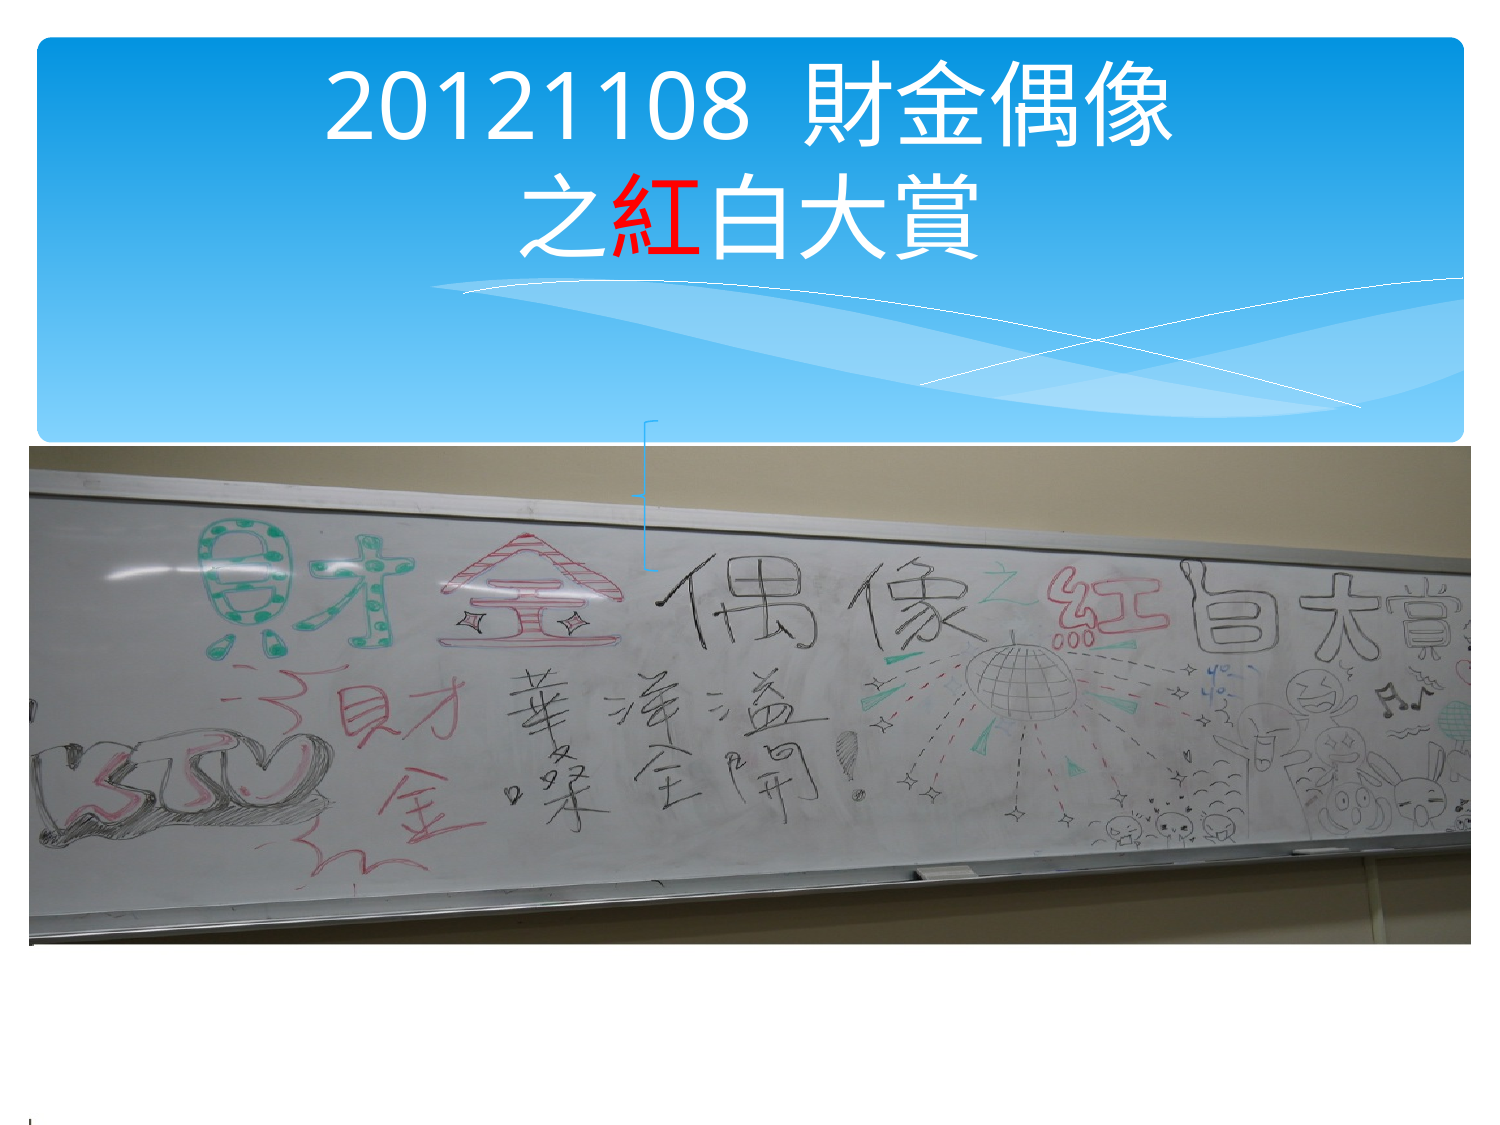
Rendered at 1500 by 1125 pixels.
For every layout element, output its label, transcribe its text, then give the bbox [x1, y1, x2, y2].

picture [29, 446, 1471, 1125]
title 20121108 財金偶像 之紅白大賞 [75, 55, 1426, 261]
